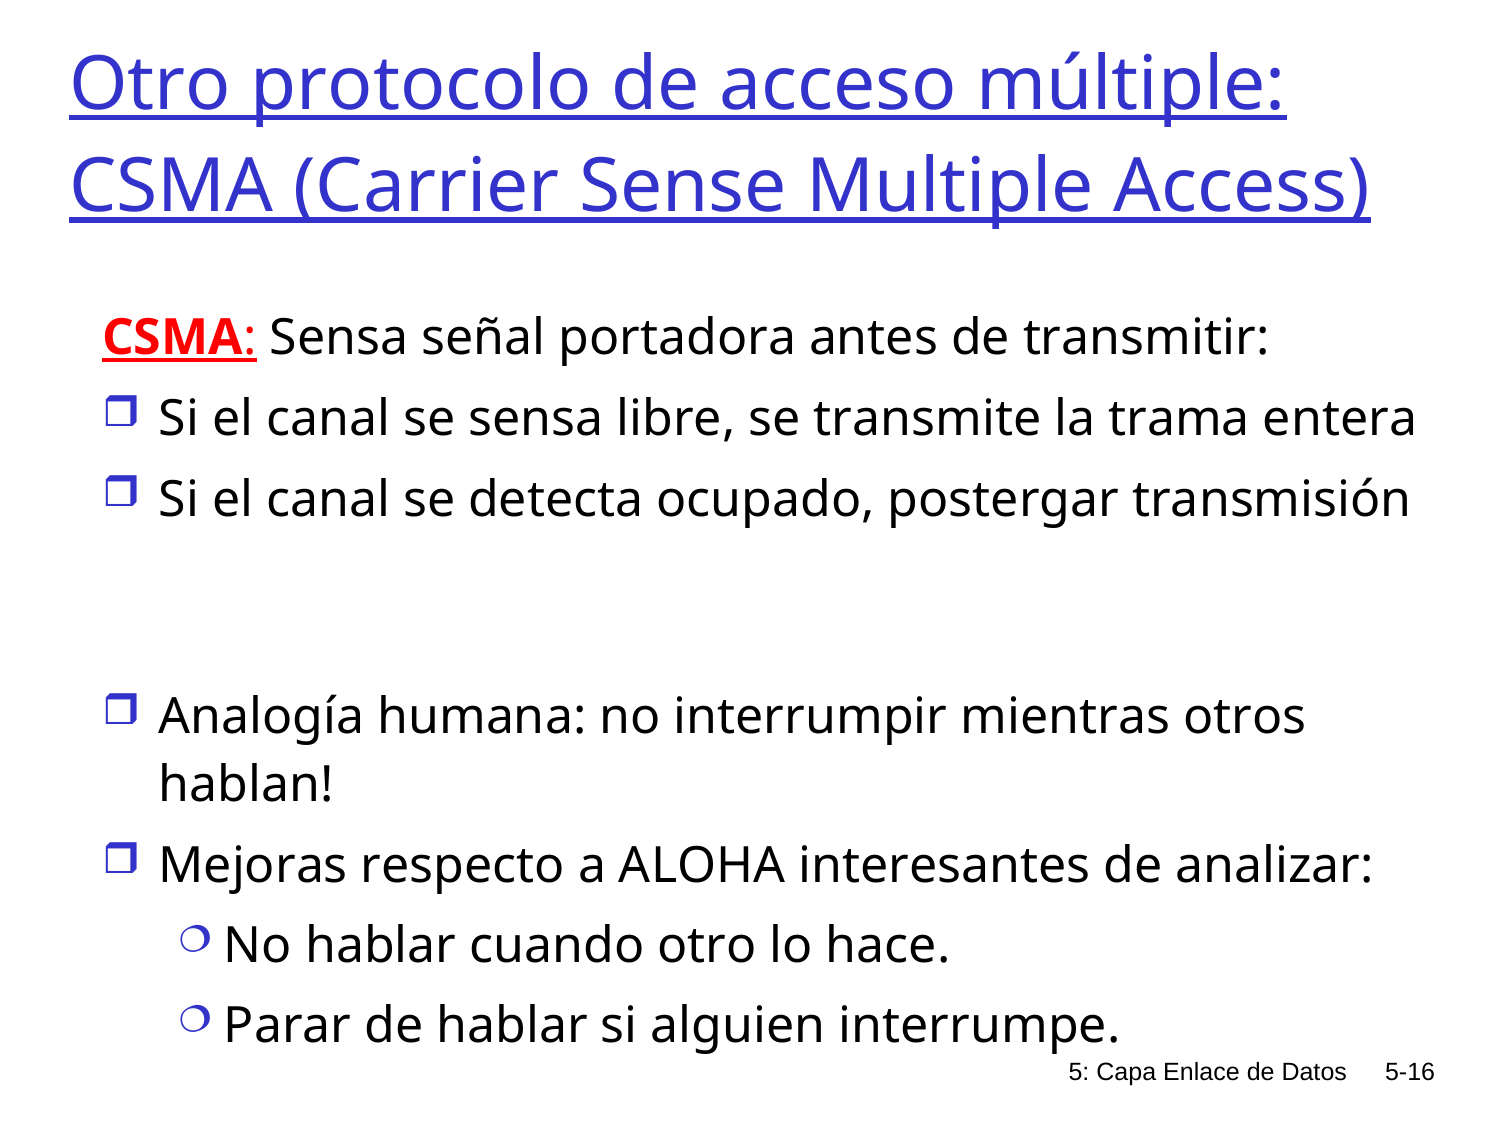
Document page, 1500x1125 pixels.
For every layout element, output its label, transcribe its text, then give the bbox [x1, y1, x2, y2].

title Otro protocolo de acceso múltiple: CSMA (Carrier Sense Multiple Access) [54, 37, 1444, 225]
list CSMA: Sensa señal portadora antes de transmitir: Si el canal se sensa libre, se transmite la trama entera Si el canal se detecta ocupado, postergar transmisión Analogía humana: no interrumpir mientras otros hablan! Mejoras respecto a ALOHA interesantes de analizar: No hablar cuando otro lo hace. Parar de hablar si alguien interrumpe. [87, 293, 1449, 878]
